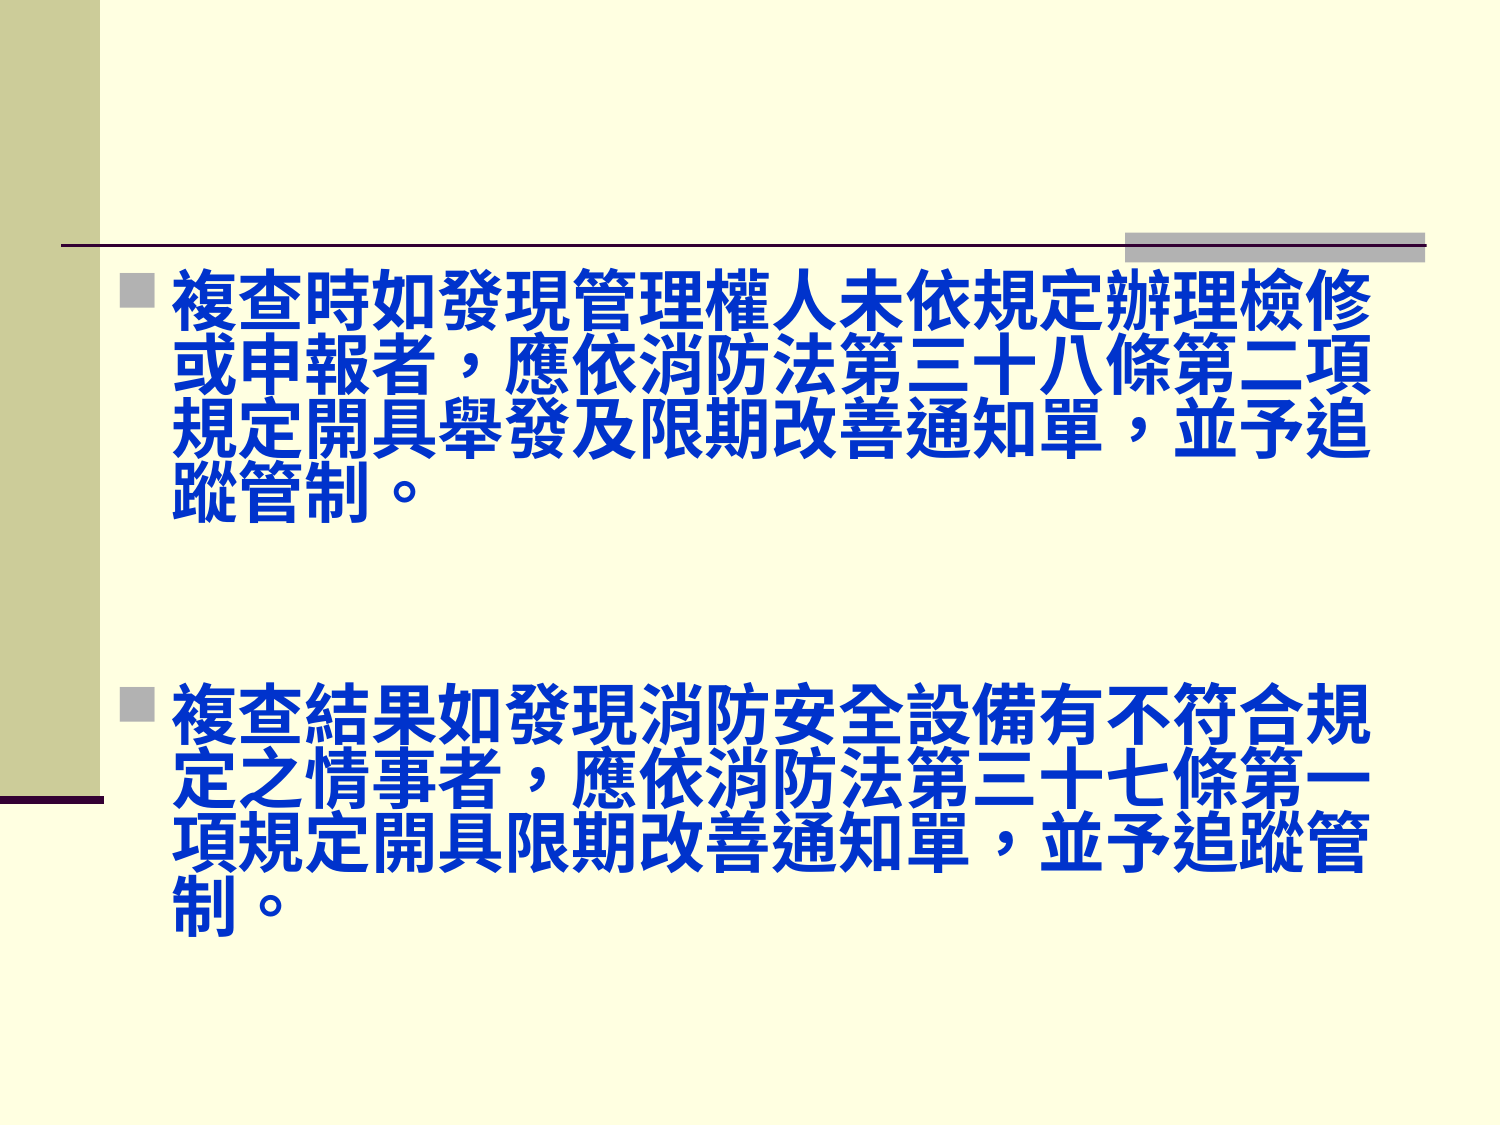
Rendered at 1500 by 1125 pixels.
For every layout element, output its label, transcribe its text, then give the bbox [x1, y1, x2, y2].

list 複查時如發現管理權人未依規定辦理檢修或申報者，應依消防法第三十八條第二項規定開具舉發及限期改善通知單，並予追蹤管制。 複查結果如發現消防安全設備有不符合規定之情事者，應依消防法第三十七條第一項規定開具限期改善通知單，並予追蹤管制。 [99, 267, 1425, 1035]
